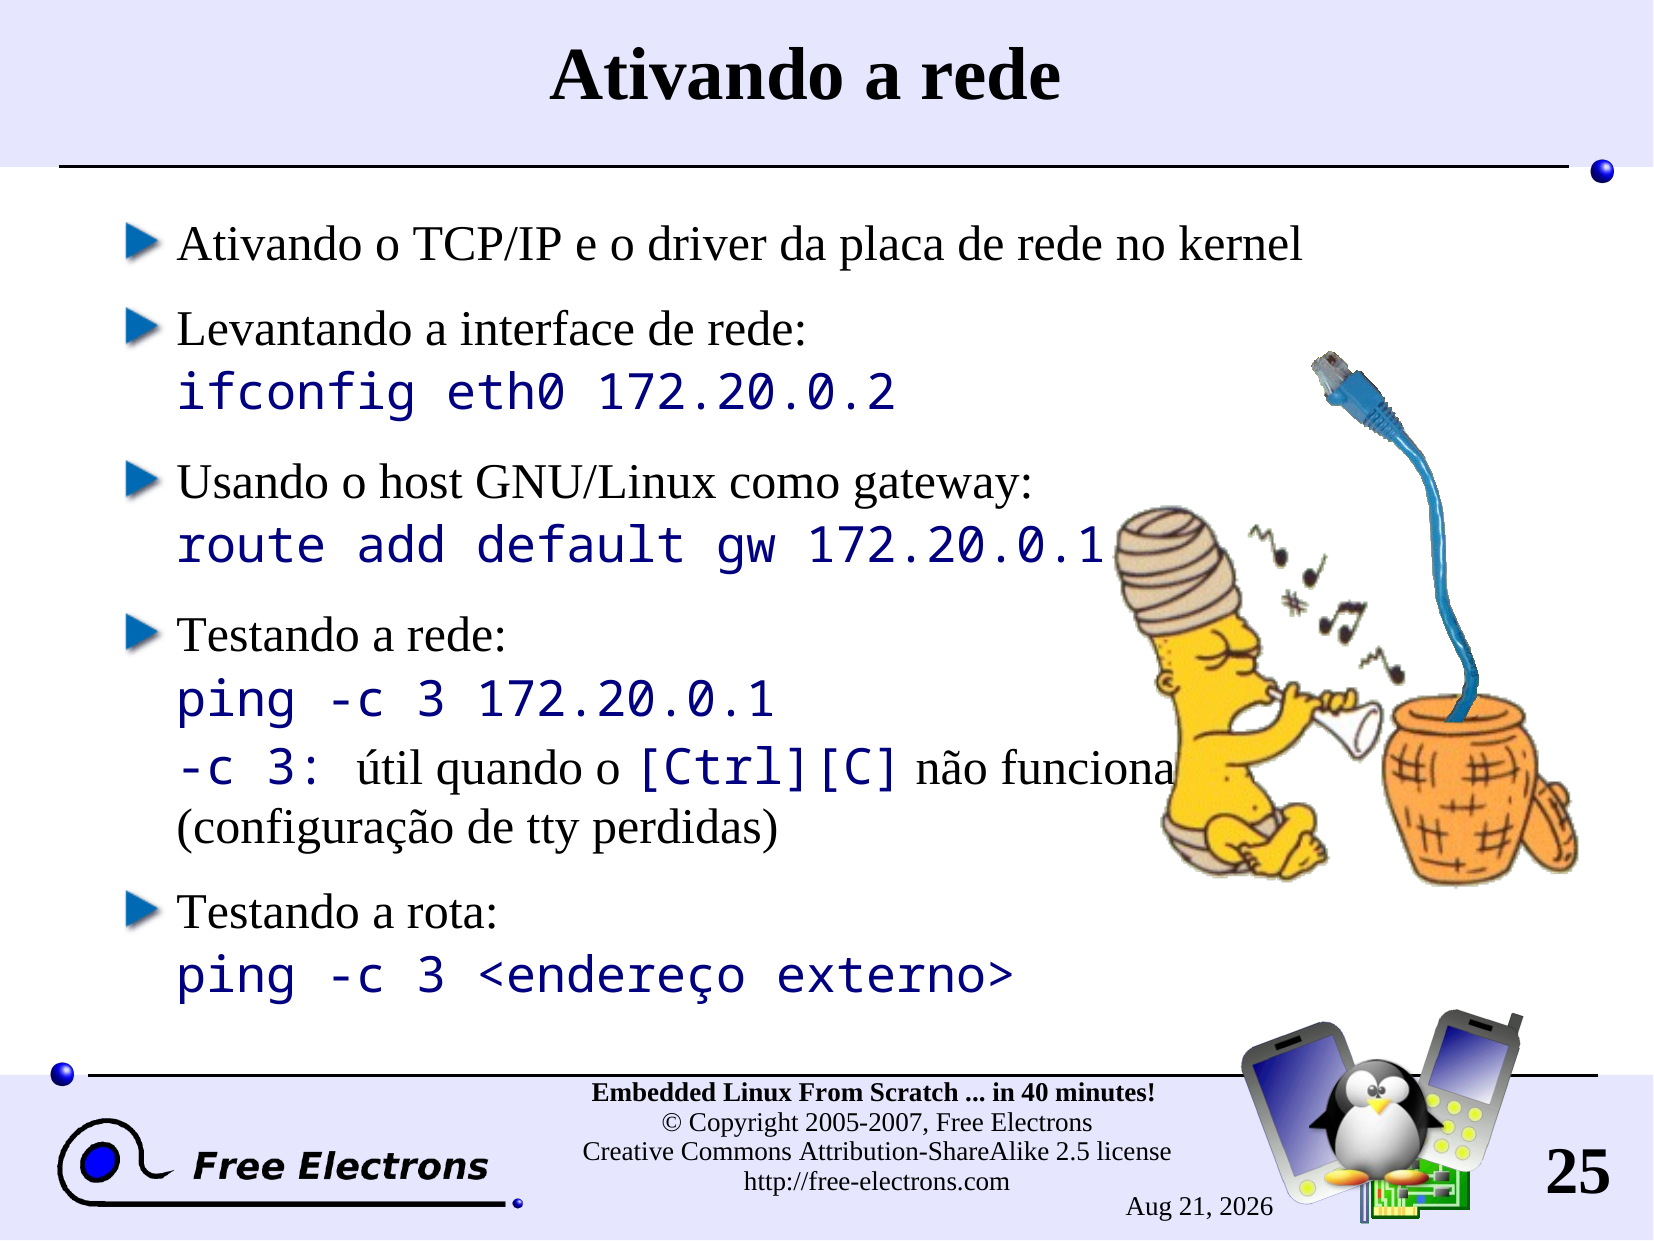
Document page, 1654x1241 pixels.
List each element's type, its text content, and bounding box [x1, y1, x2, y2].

list Ativando o TCP/IP e o driver da placa de rede no kernel Levantando a interface de rede: ifconfig eth0 172.20.0.2 Usando o host GNU/Linux como gateway: route add default gw 172.20.0.1 Testando a rede: ping -c 3 172.20.0.1 -c 3: útil quando o [Ctrl][C] não funciona (configuração de tty perdidas) Testando a rota: ping -c 3 <endereço externo> [105, 216, 1518, 1066]
title Ativando a rede [60, 25, 1551, 124]
picture [1109, 340, 1589, 895]
picture [1231, 1007, 1538, 1241]
picture [50, 1107, 527, 1216]
